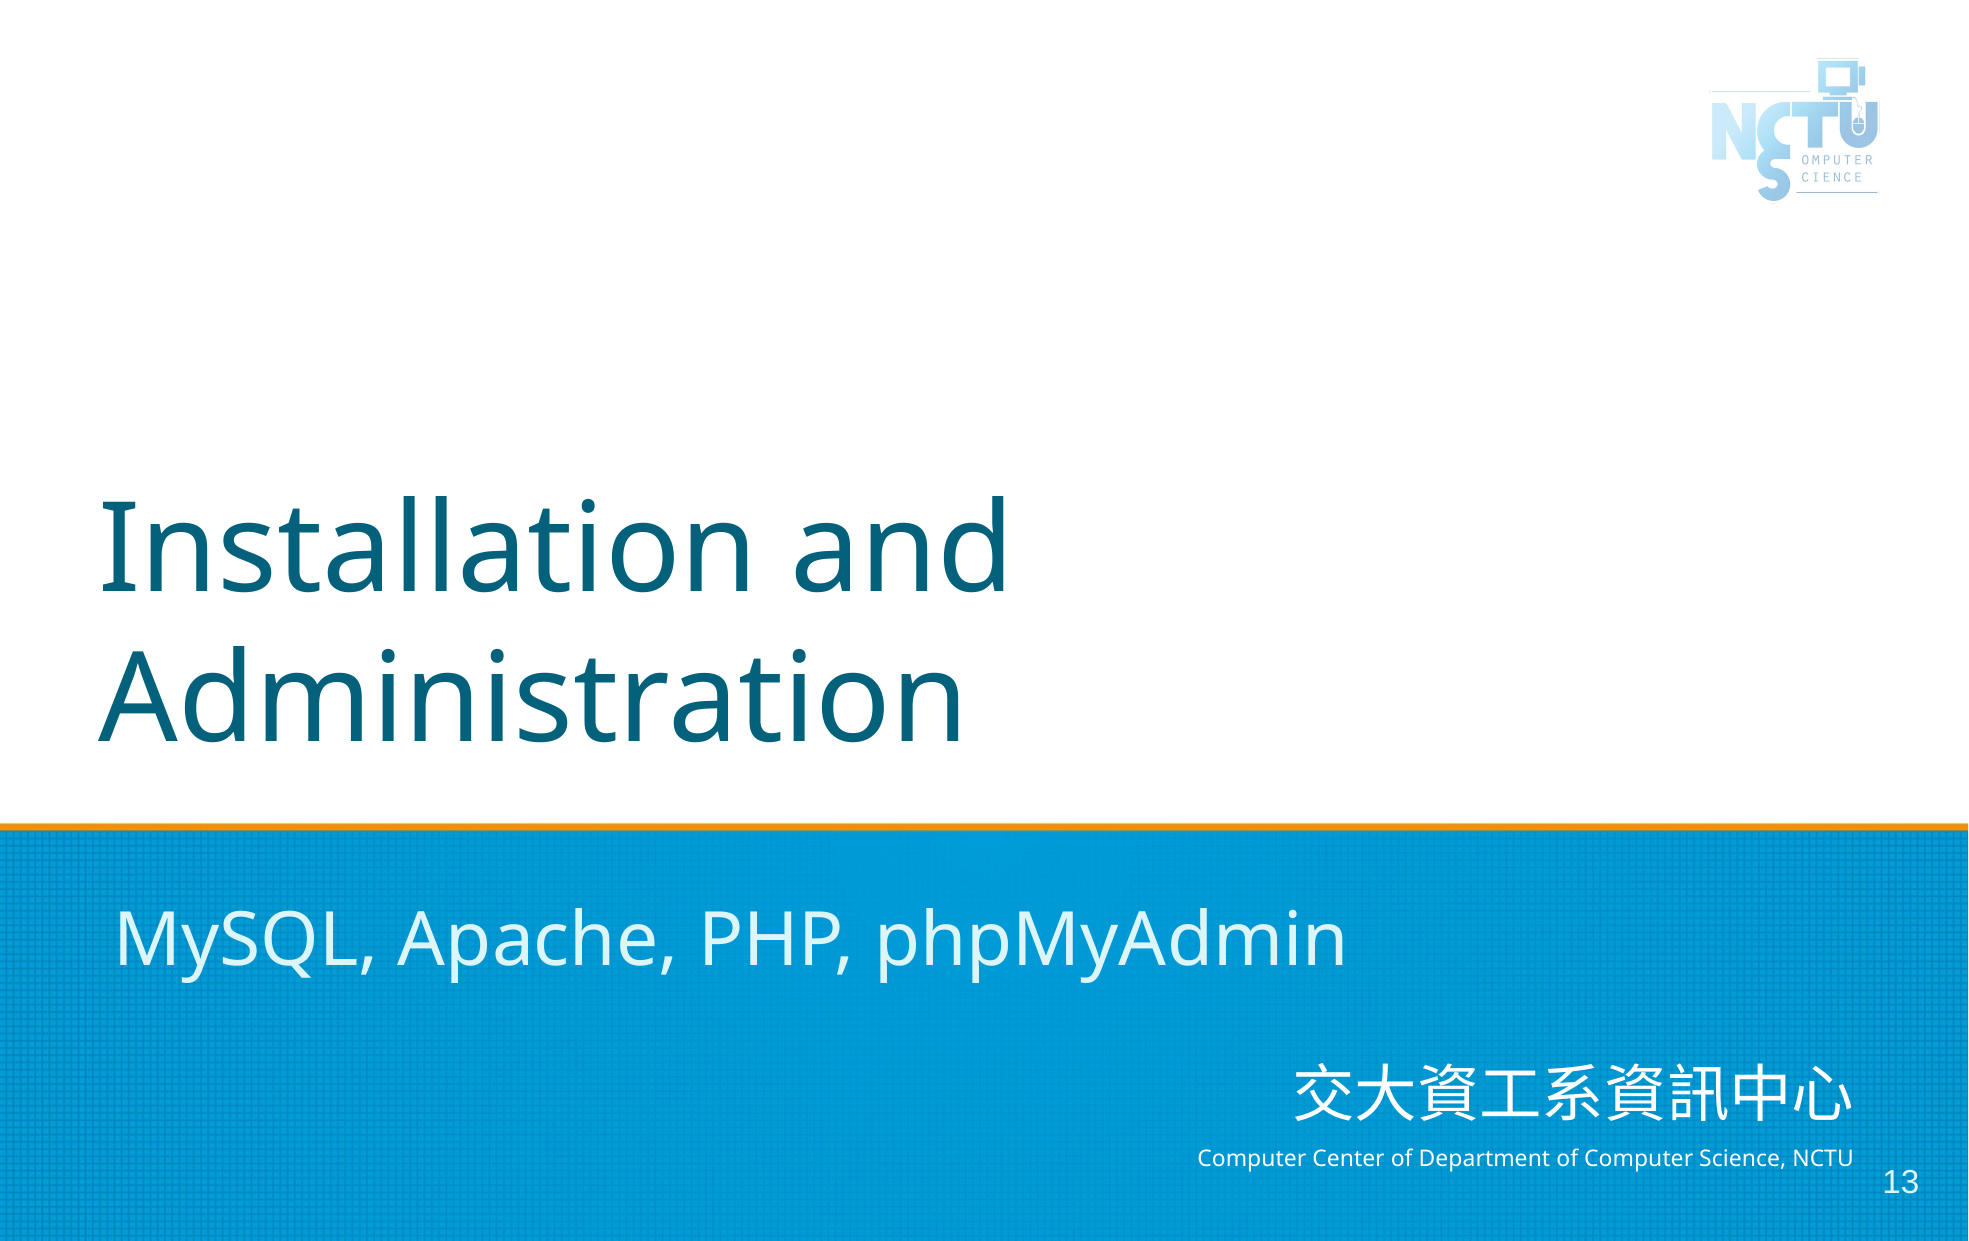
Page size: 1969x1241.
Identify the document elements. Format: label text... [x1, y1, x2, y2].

slide_number <number> [1841, 1145, 1960, 1241]
subtitle MySQL, Apache, PHP, phpMyAdmin [98, 875, 1783, 1103]
picture [0, 0, 1969, 832]
title Installation and Administration [98, 559, 1870, 767]
